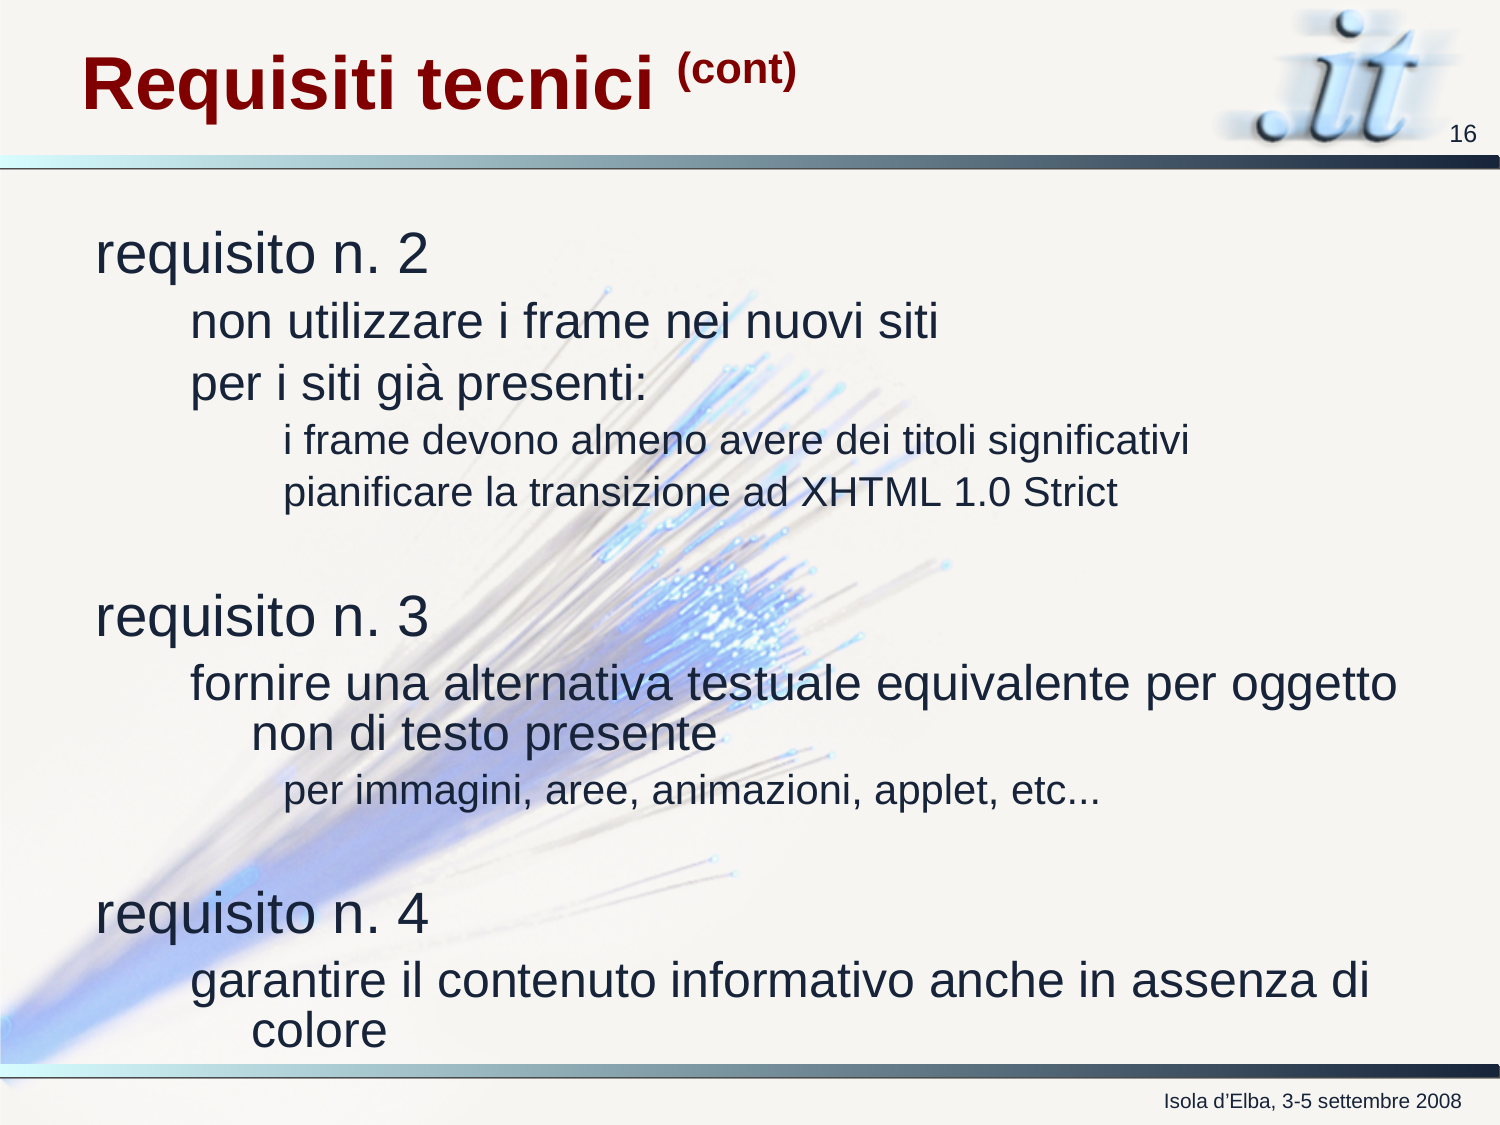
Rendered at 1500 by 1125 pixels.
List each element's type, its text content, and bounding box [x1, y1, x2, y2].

list requisito n. 2 non utilizzare i frame nei nuovi siti per i siti già presenti: i frame devono almeno avere dei titoli significativi pianificare la transizione ad XHTML 1.0 Strict requisito n. 3 fornire una alternativa testuale equivalente per oggetto non di testo presente per immagini, aree, animazioni, applet, etc... requisito n. 4 garantire il contenuto informativo anche in assenza di colore [81, 219, 1425, 1081]
picture [0, 0, 1500, 157]
title Requisiti tecnici (cont) [81, 25, 1198, 148]
picture [0, 170, 1500, 1066]
picture [0, 1079, 1500, 1125]
